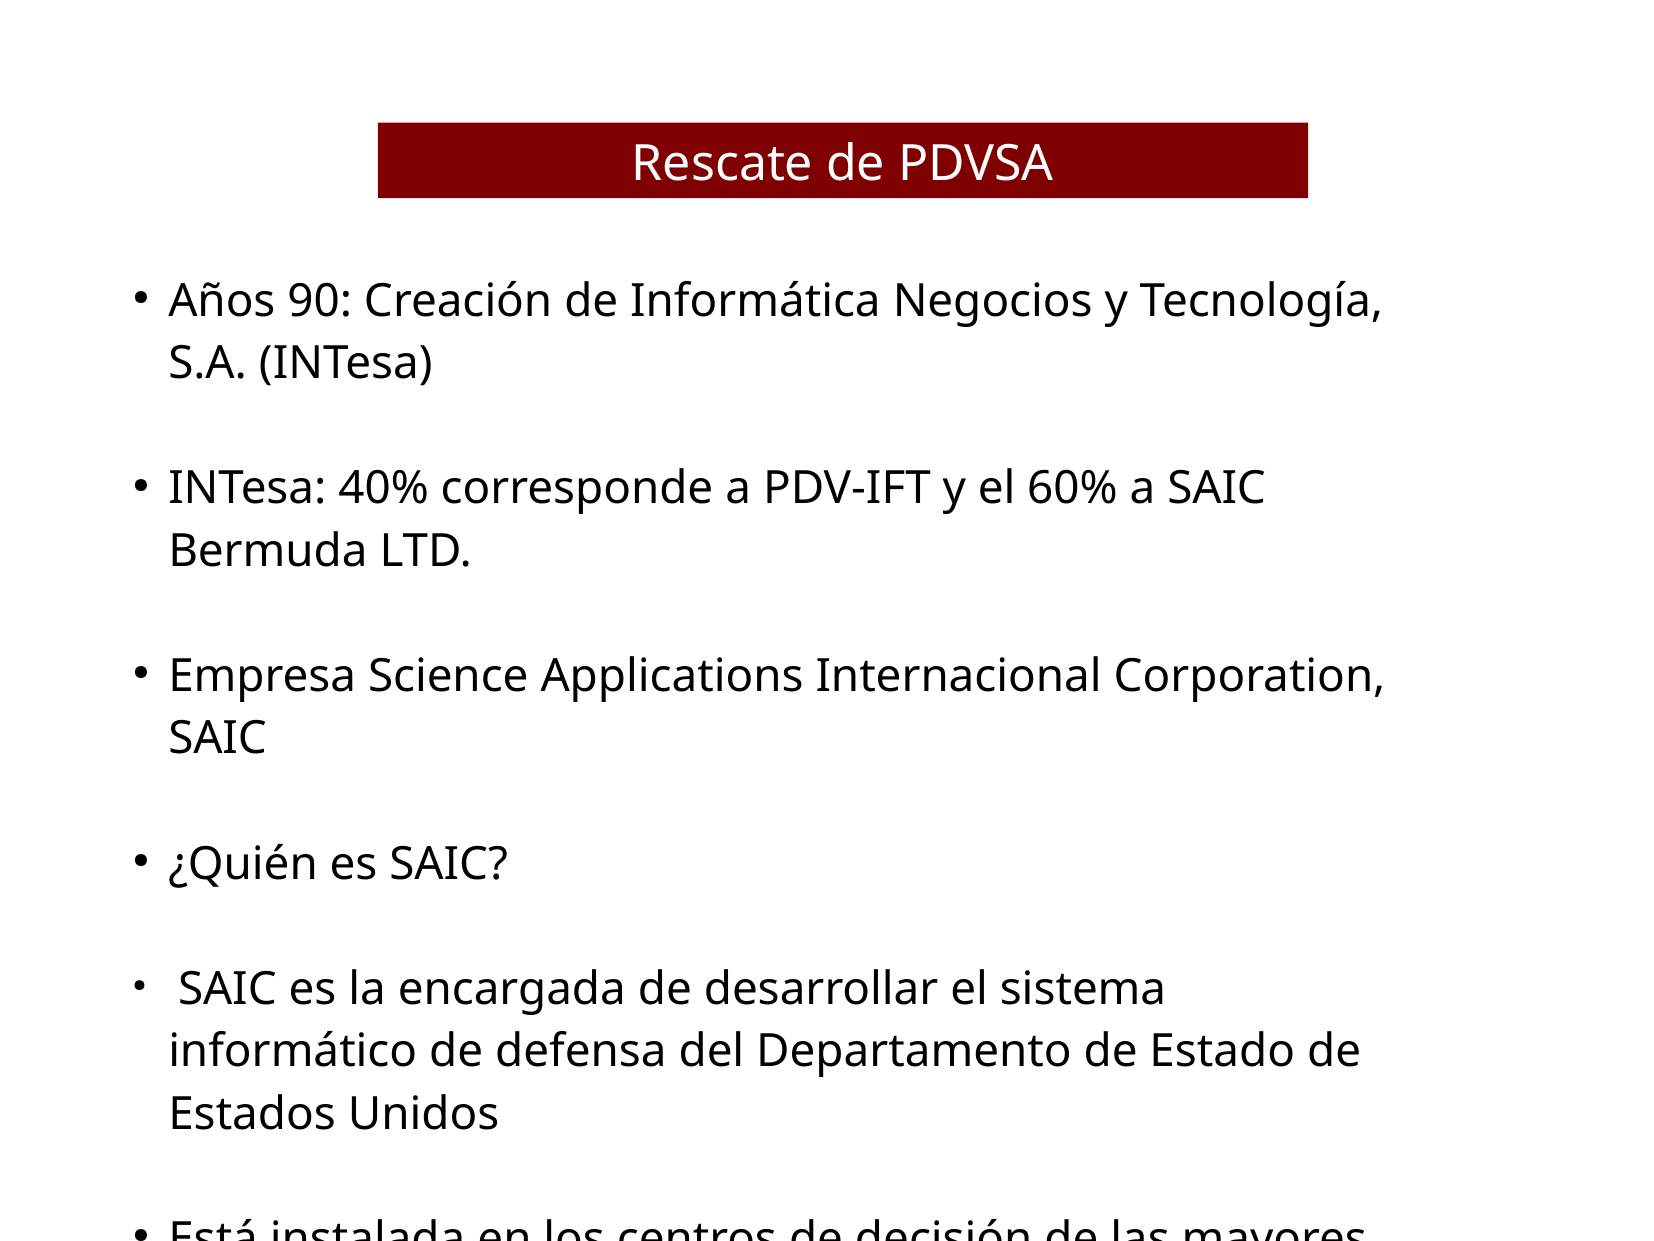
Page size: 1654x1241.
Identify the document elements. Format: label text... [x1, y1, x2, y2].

list Años 90: Creación de Informática Negocios y Tecnología, S.A. (INTesa) INTesa: 40% corresponde a PDV-IFT y el 60% a SAIC Bermuda LTD. Empresa Science Applications Internacional Corporation, SAIC ¿Quién es SAIC? SAIC es la encargada de desarrollar el sistema informático de defensa del Departamento de Estado de Estados Unidos Está instalada en los centros de decisión de las mayores empresas petroleras del mundo [118, 259, 1406, 1156]
text_box Rescate de PDVSA [377, 122, 1309, 199]
